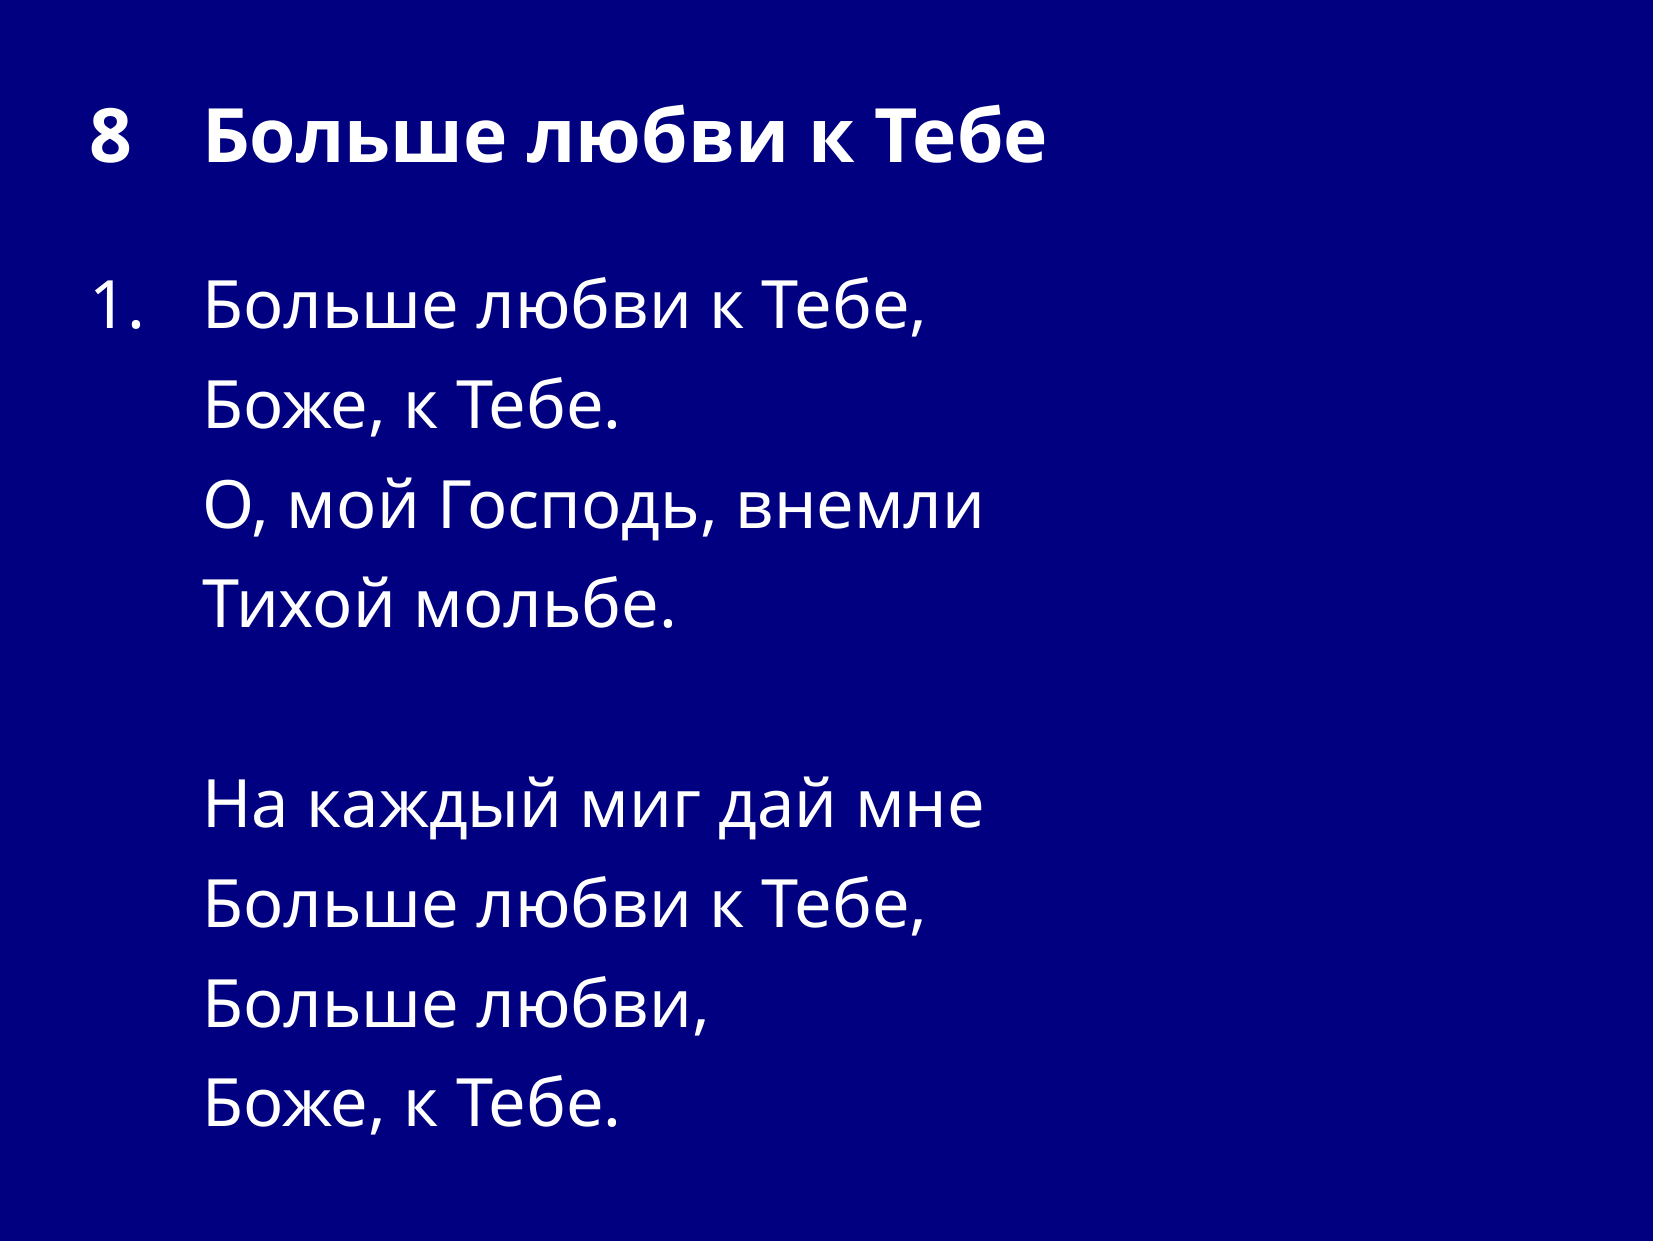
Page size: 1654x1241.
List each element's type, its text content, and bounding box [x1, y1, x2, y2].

text_box 8 Больше любви к Тебе [75, 75, 1576, 188]
text_box 1. Больше любви к Тебе, Боже, к Тебе. О, мой Господь, внемли Тихой мольбе. На каждый миг дай мне Больше любви к Тебе, Больше любви, Боже, к Тебе. [75, 188, 1576, 1163]
